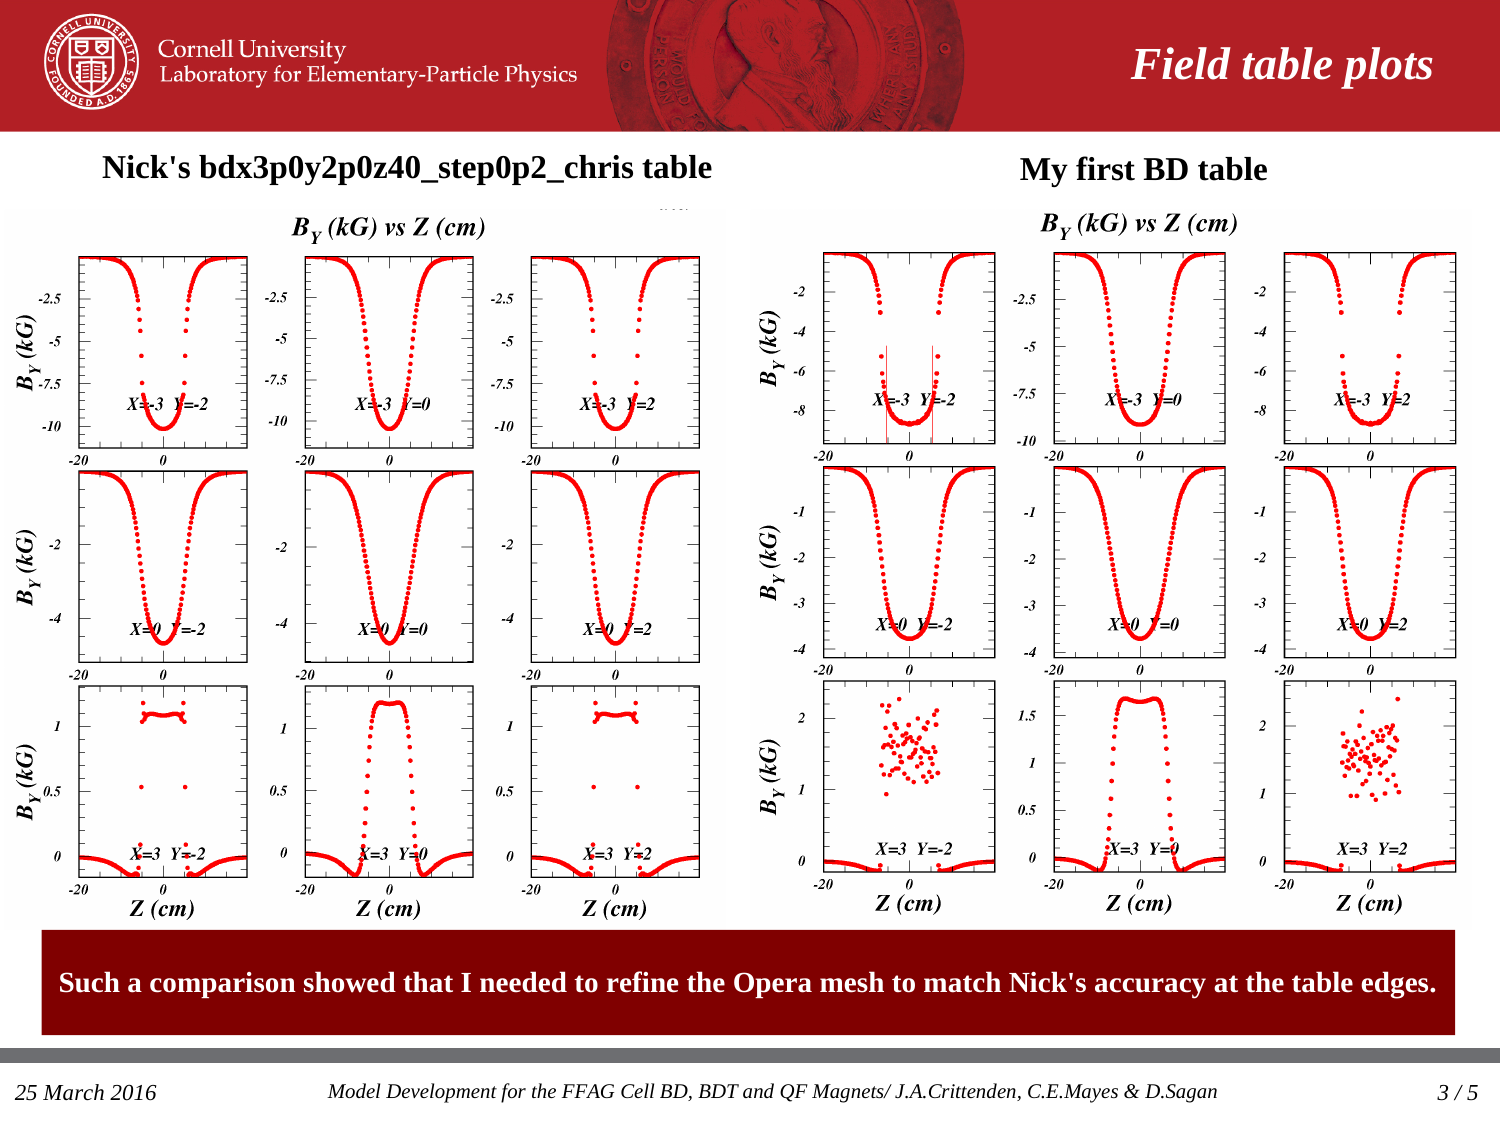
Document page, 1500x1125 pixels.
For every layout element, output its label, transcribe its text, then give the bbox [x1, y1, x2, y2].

picture [0, 0, 1500, 132]
text_box Such a comparison showed that I needed to refine the Opera mesh to match Nick's accuracy at the table edges. [41, 929, 1456, 1036]
picture [4, 209, 726, 931]
text_box Nick's bdx3p0y2p0z40_step0p2_chris table [87, 141, 729, 193]
picture [750, 209, 1472, 931]
text_box My first BD table [1005, 143, 1284, 196]
title Field table plots [1065, 7, 1500, 121]
